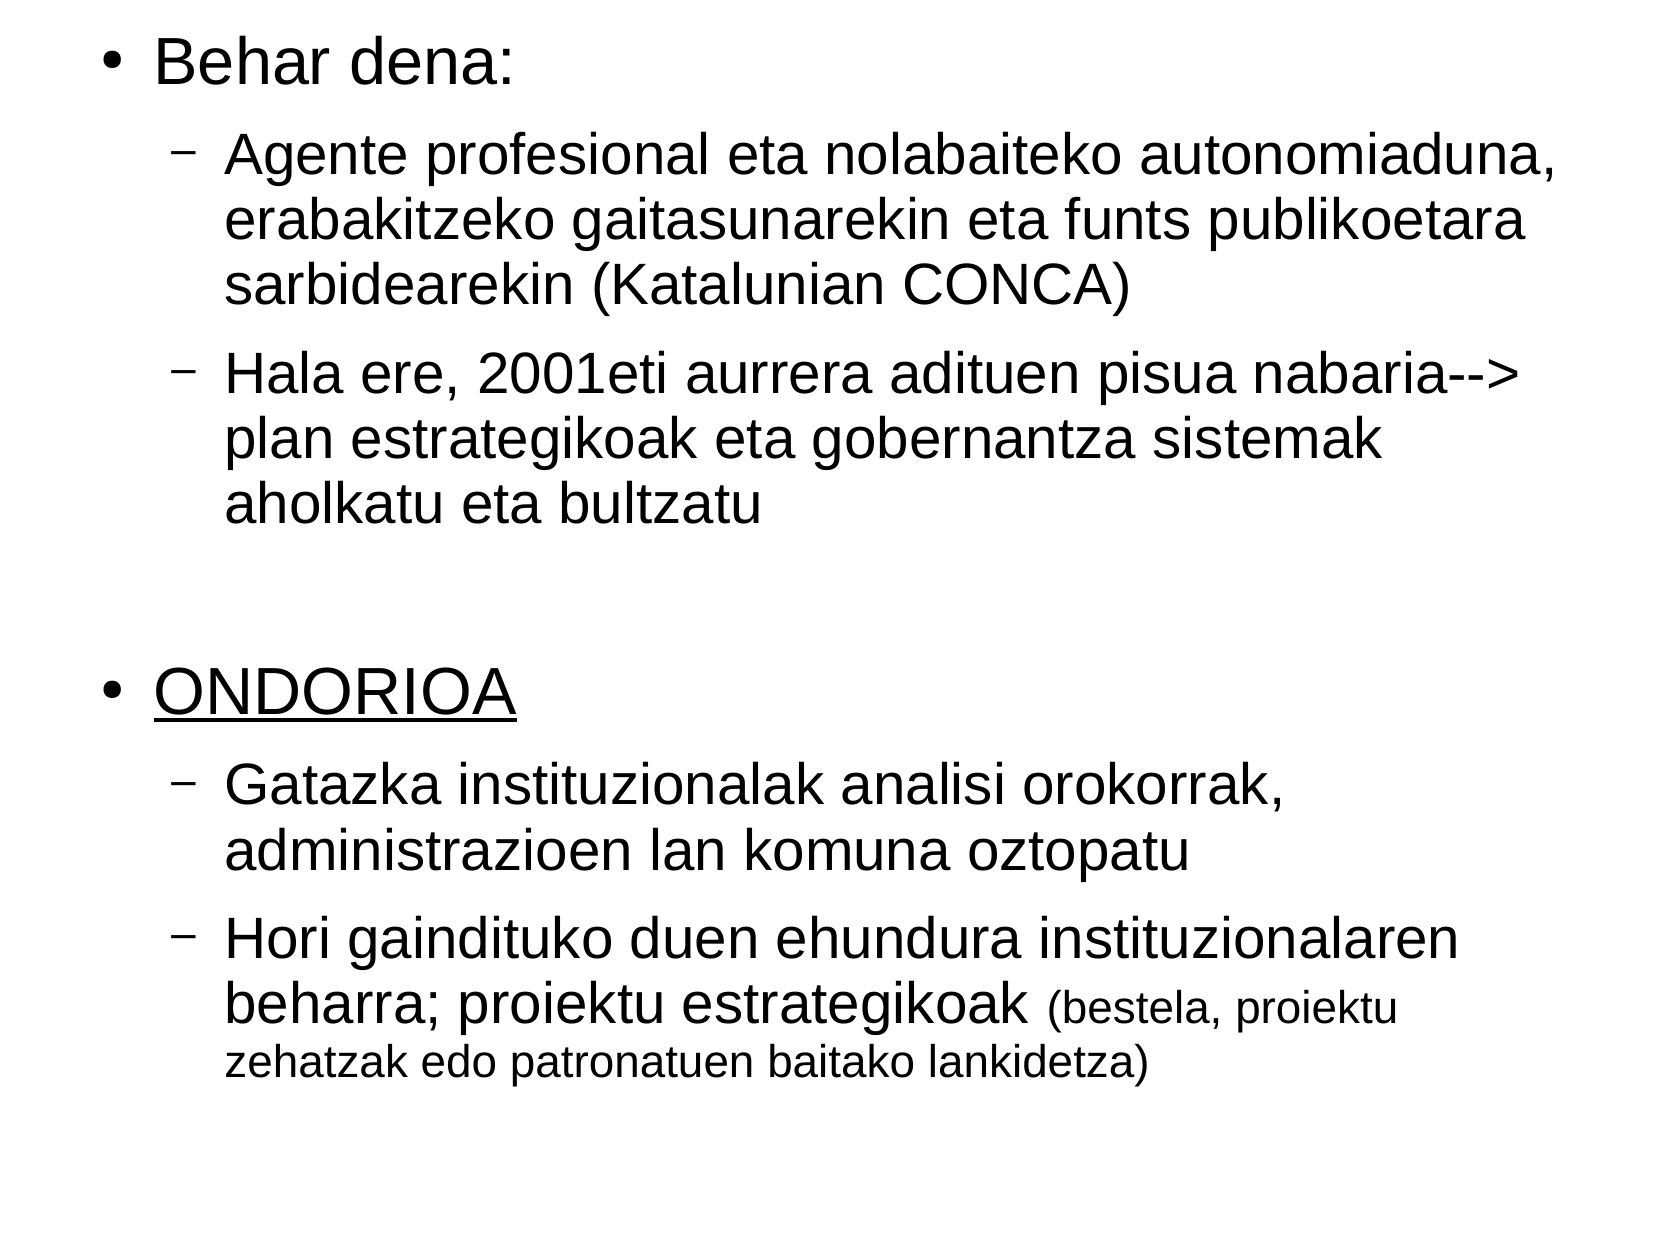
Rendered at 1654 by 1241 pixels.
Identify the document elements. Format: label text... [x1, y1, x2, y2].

list Behar dena: Agente profesional eta nolabaiteko autonomiaduna, erabakitzeko gaitasunarekin eta funts publikoetara sarbidearekin (Katalunian CONCA) Hala ere, 2001eti aurrera adituen pisua nabaria--> plan estrategikoak eta gobernantza sistemak aholkatu eta bultzatu ONDORIOA Gatazka instituzionalak analisi orokorrak, administrazioen lan komuna oztopatu Hori gaindituko duen ehundura instituzionalaren beharra; proiektu estrategikoak (bestela, proiektu zehatzak edo patronatuen baitako lankidetza) [82, 23, 1571, 1229]
